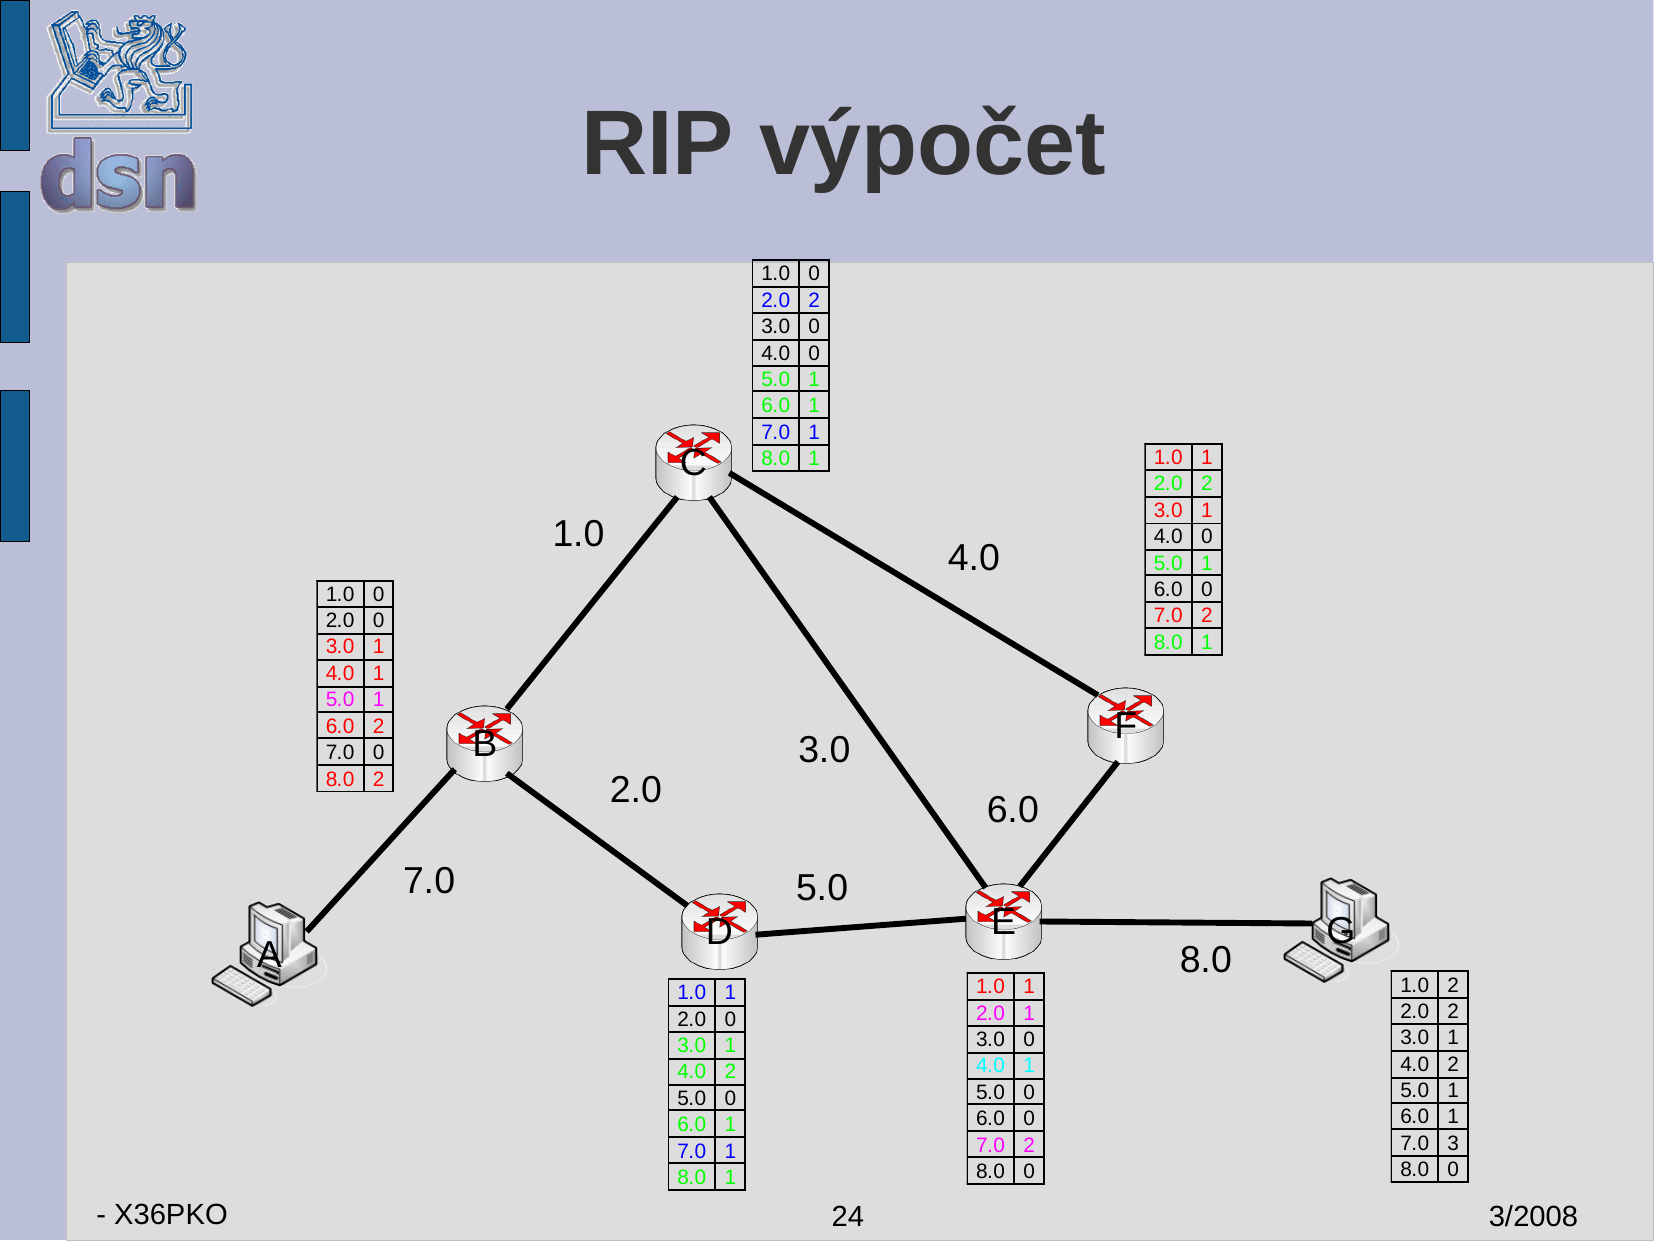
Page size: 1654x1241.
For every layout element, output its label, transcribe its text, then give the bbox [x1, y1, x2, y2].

text_box 2.0 [595, 760, 677, 818]
chart [1390, 970, 1470, 1185]
chart [1144, 443, 1224, 657]
text_box 4.0 [933, 528, 1015, 586]
text_box 3.0 [783, 721, 866, 779]
picture [211, 901, 327, 1007]
picture [1283, 877, 1399, 983]
chart [668, 978, 747, 1192]
picture [1087, 687, 1164, 764]
text_box 6.0 [972, 781, 1054, 839]
picture [965, 883, 1042, 960]
picture [681, 893, 758, 970]
picture [655, 424, 732, 501]
title RIP výpočet [210, 39, 1478, 247]
text_box 1.0 [537, 505, 620, 563]
text_box 7.0 [388, 852, 471, 910]
text_box 8.0 [1165, 930, 1247, 988]
text_box 5.0 [781, 859, 864, 917]
picture [446, 705, 523, 782]
chart [752, 259, 831, 474]
chart [966, 972, 1046, 1187]
chart [316, 580, 396, 794]
picture [10, 10, 223, 230]
